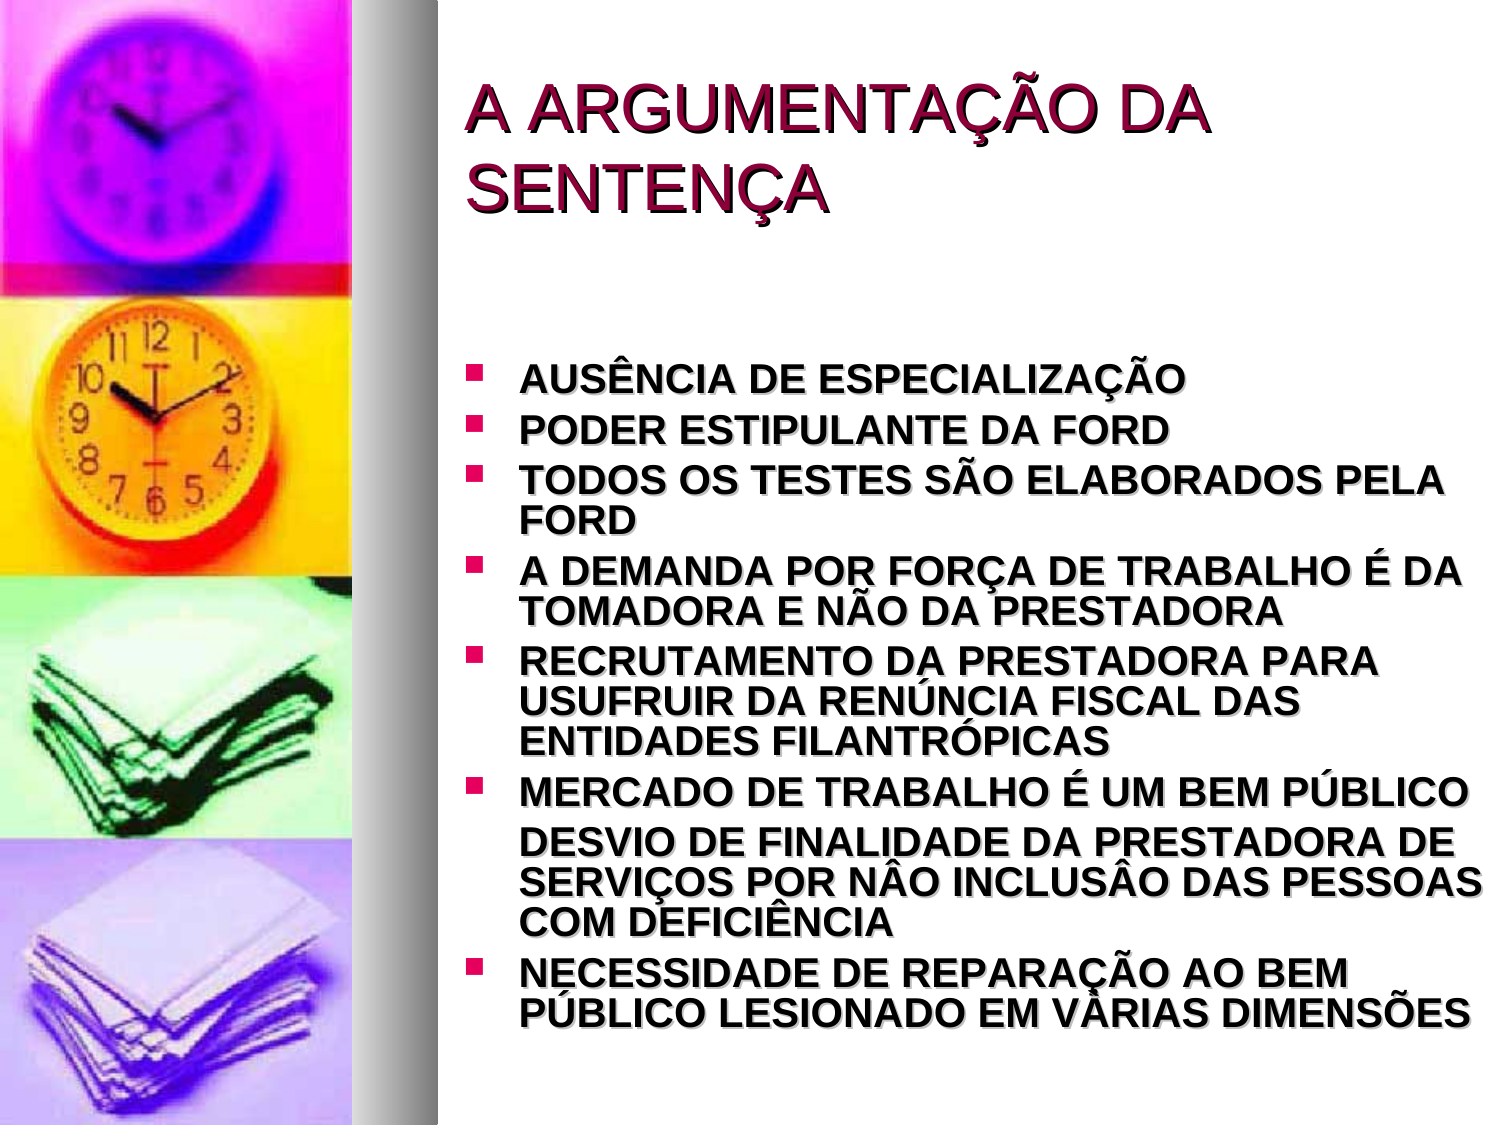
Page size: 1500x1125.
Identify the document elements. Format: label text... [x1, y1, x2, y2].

title A ARGUMENTAÇÃO DA SENTENÇA [450, 16, 1500, 272]
picture [0, 0, 352, 1125]
list AUSÊNCIA DE ESPECIALIZAÇÃO PODER ESTIPULANTE DA FORD TODOS OS TESTES SÃO ELABORADOS PELA FORD A DEMANDA POR FORÇA DE TRABALHO É DA TOMADORA E NÃO DA PRESTADORA RECRUTAMENTO DA PRESTADORA PARA USUFRUIR DA RENÚNCIA FISCAL DAS ENTIDADES FILANTRÓPICAS MERCADO DE TRABALHO É UM BEM PÚBLICO DESVIO DE FINALIDADE DA PRESTADORA DE SERVIÇOS POR NÂO INCLUSÂO DAS PESSOAS COM DEFICIÊNCIA NECESSIDADE DE REPARAÇÃO AO BEM PÚBLICO LESIONADO EM VÀRIAS DIMENSÕES [448, 354, 1499, 1124]
